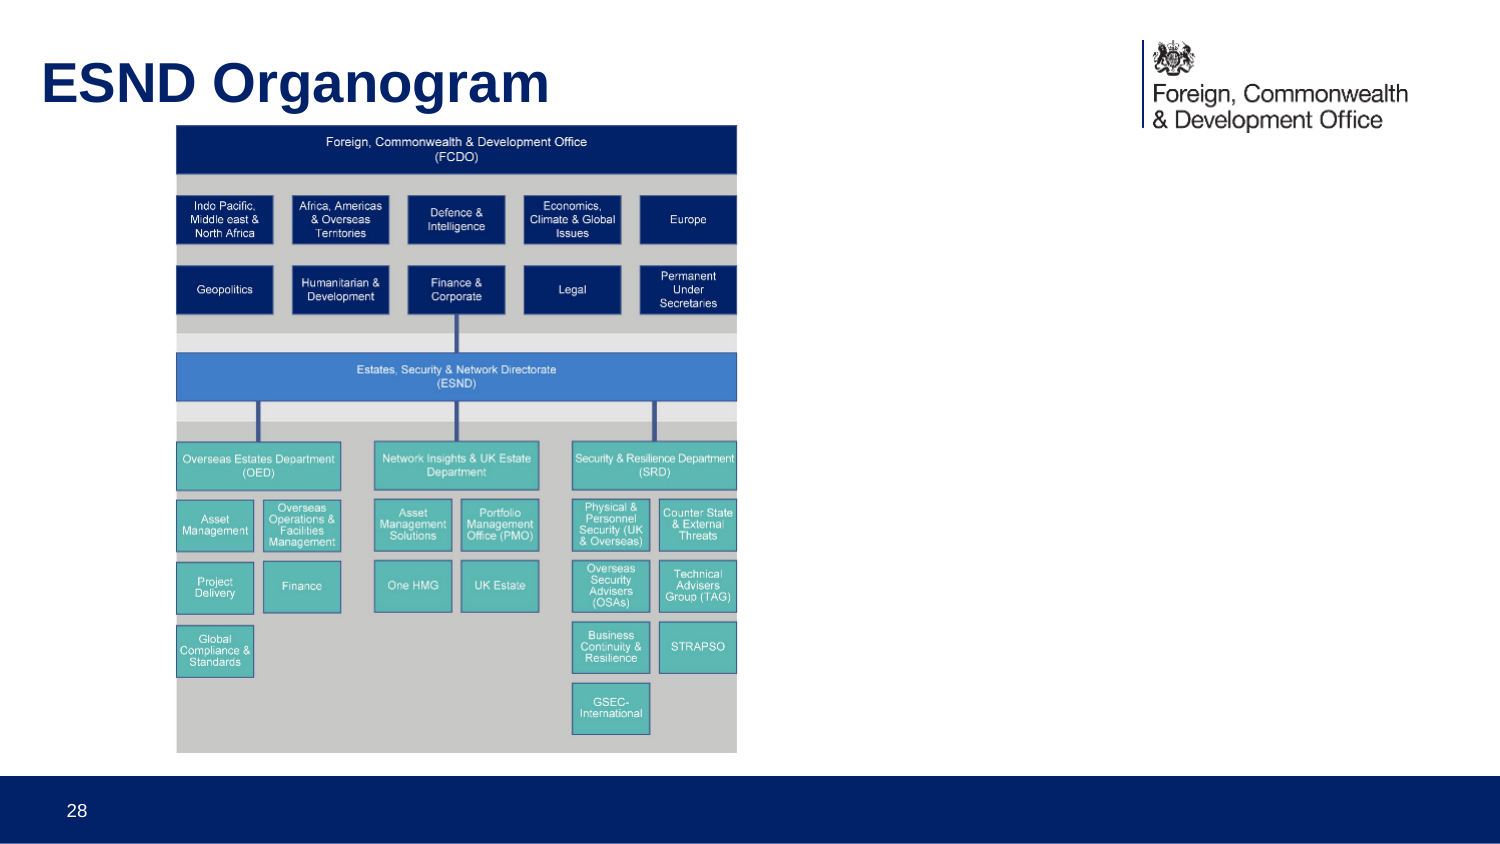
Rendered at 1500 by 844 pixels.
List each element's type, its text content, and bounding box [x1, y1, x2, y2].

text_box [0, 776, 1500, 844]
title ESND Organogram [41, 45, 1359, 126]
picture [174, 125, 742, 753]
